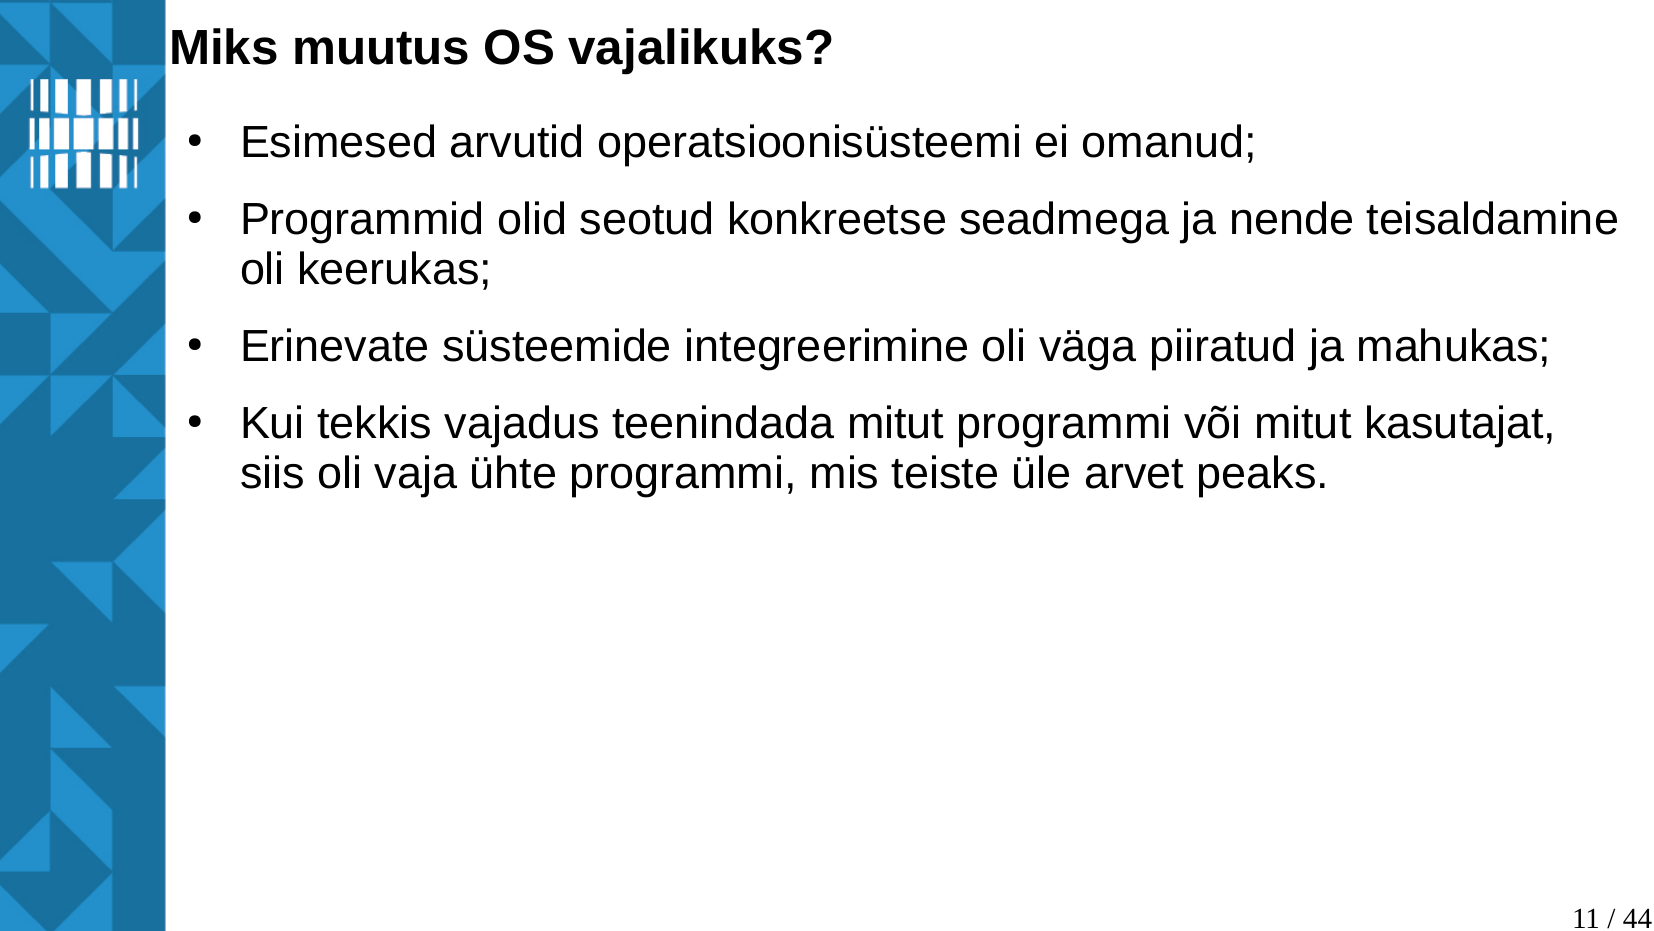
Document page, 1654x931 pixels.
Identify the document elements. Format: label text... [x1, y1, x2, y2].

title Miks muutus OS vajalikuks? [169, 10, 1571, 86]
list Esimesed arvutid operatsioonisüsteemi ei omanud; Programmid olid seotud konkreetse seadmega ja nende teisaldamine oli keerukas; Erinevate süsteemide integreerimine oli väga piiratud ja mahukas; Kui tekkis vajadus teenindada mitut programmi või mitut kasutajat, siis oli vaja ühte programmi, mis teiste üle arvet peaks. [169, 116, 1630, 897]
